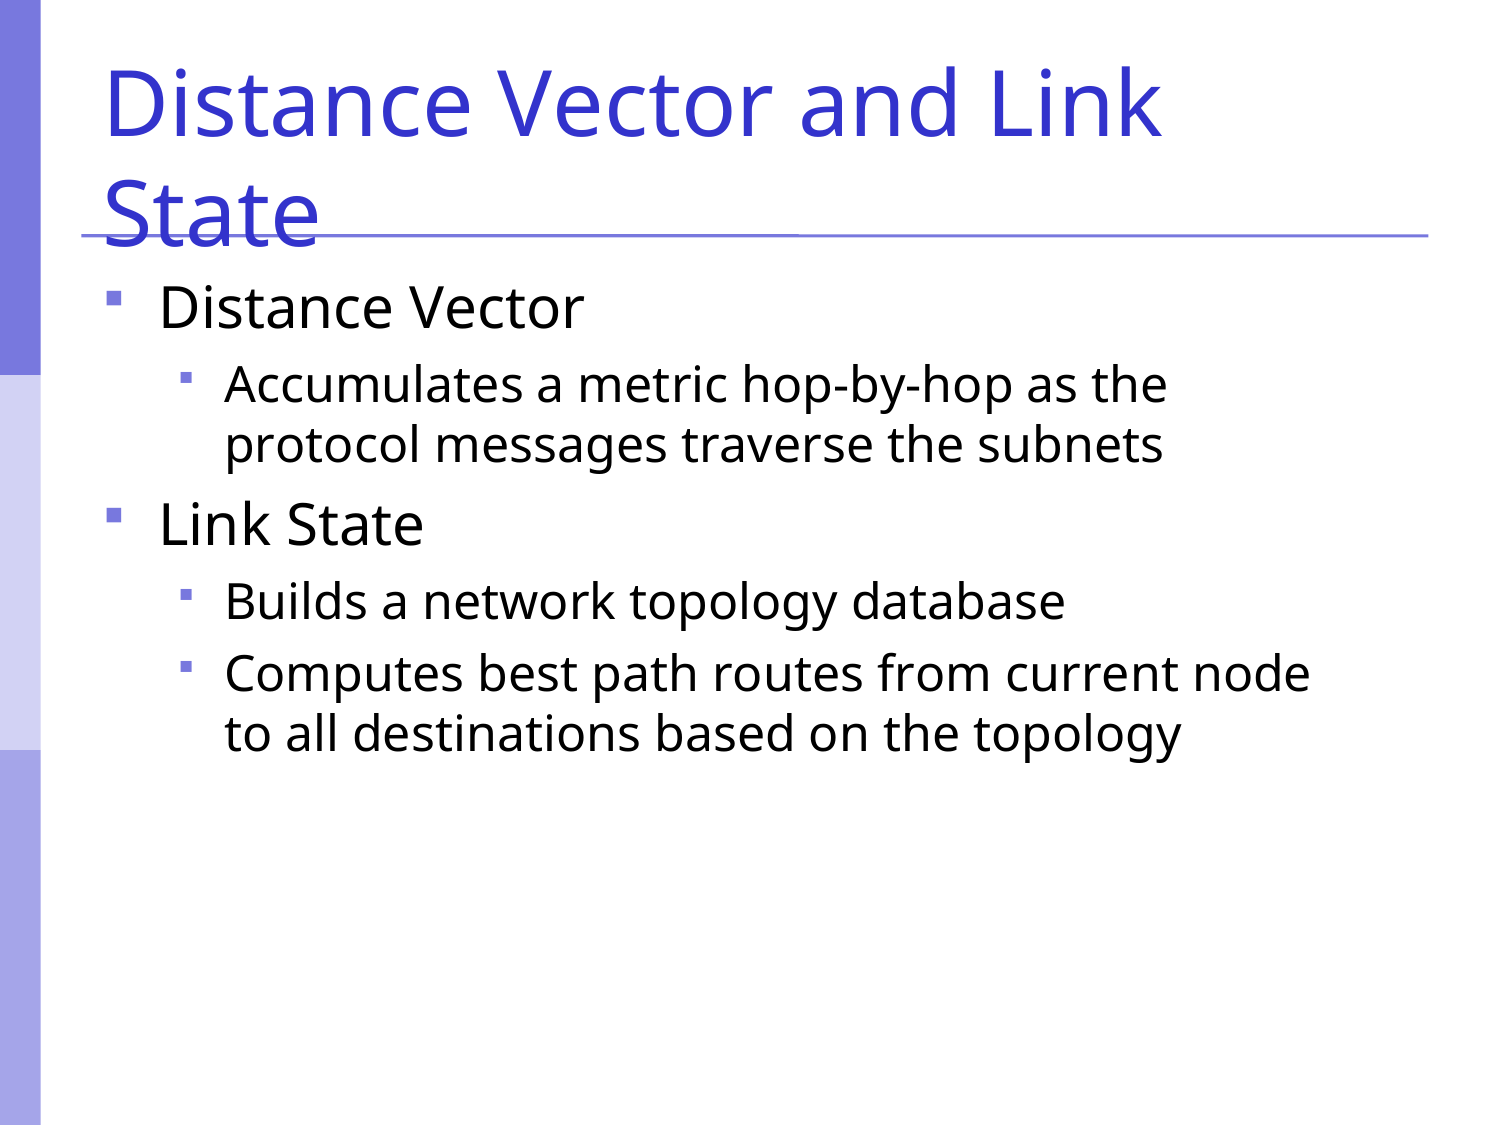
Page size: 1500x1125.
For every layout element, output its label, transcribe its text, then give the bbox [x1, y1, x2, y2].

text_box Distance Vector Accumulates a metric hop-by-hop as the protocol messages traverse the subnets Link State Builds a network topology database Computes best path routes from current node to all destinations based on the topology [87, 262, 1363, 1026]
text_box Distance Vector and Link State [87, 37, 1363, 225]
